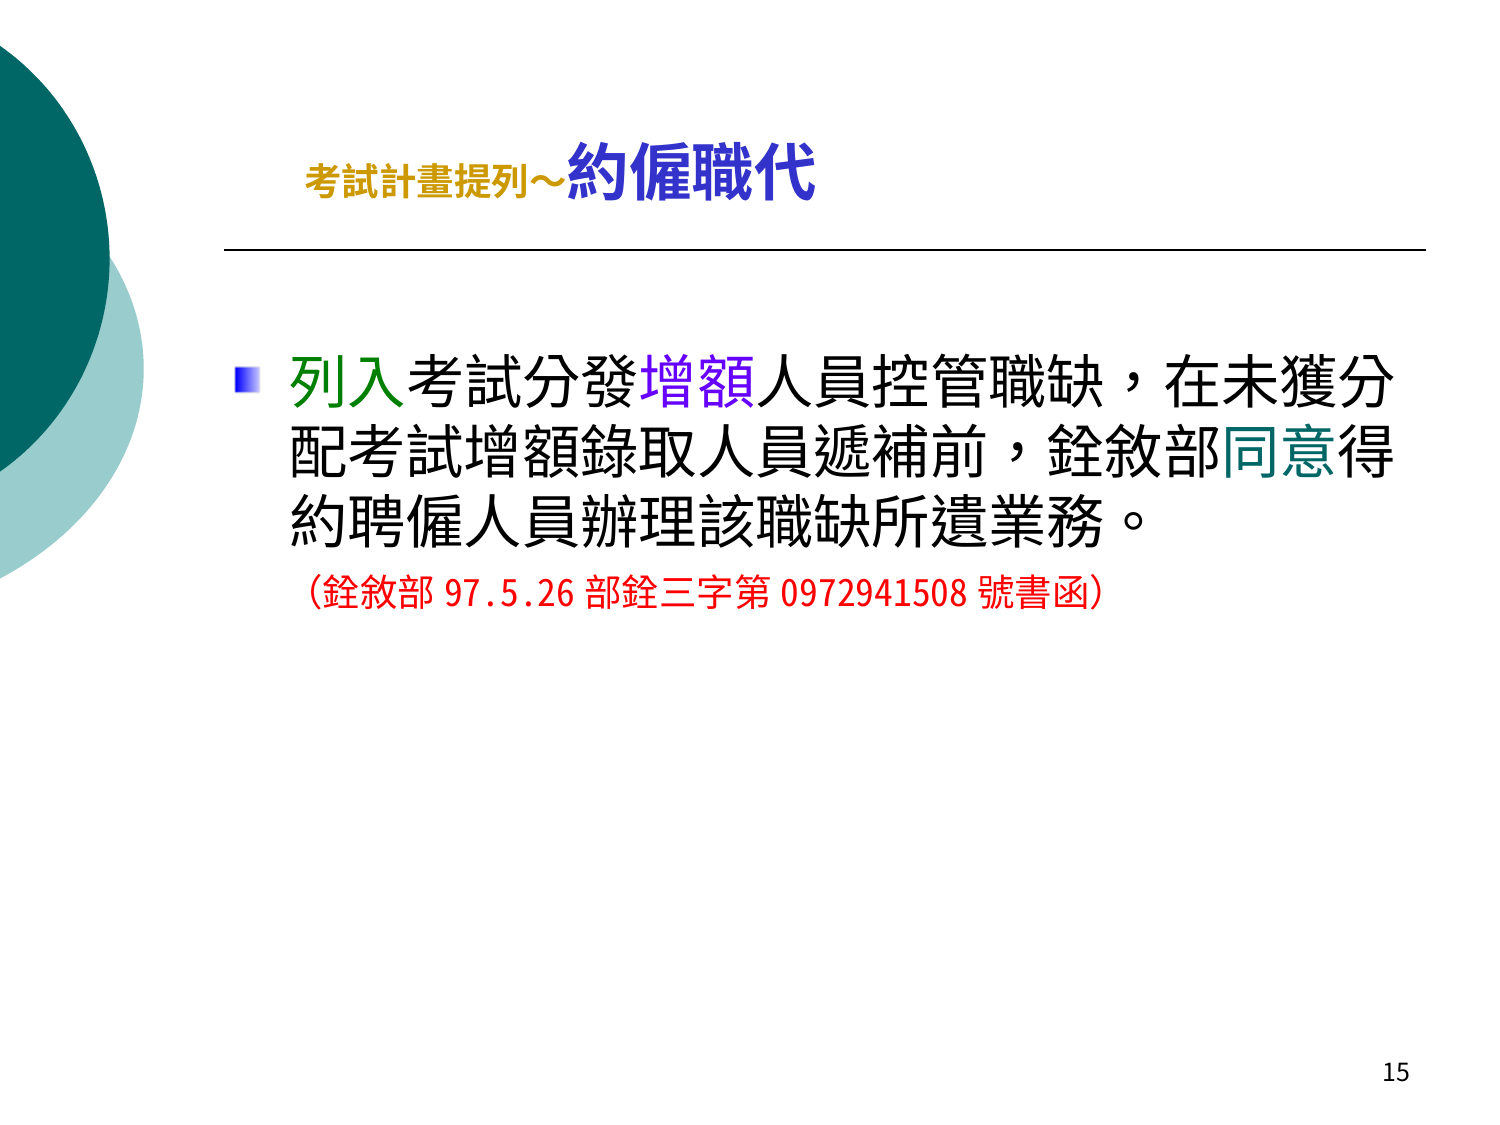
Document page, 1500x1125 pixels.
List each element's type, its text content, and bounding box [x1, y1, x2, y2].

text_box 考試計畫提列～約僱職代 [289, 125, 1046, 216]
list 列入考試分發增額人員控管職缺，在未獲分配考試增額錄取人員遞補前，銓敘部同意得約聘僱人員辦理該職缺所遺業務。 （銓敘部97.5.26部銓三字第0972941508號書函） [218, 338, 1419, 708]
